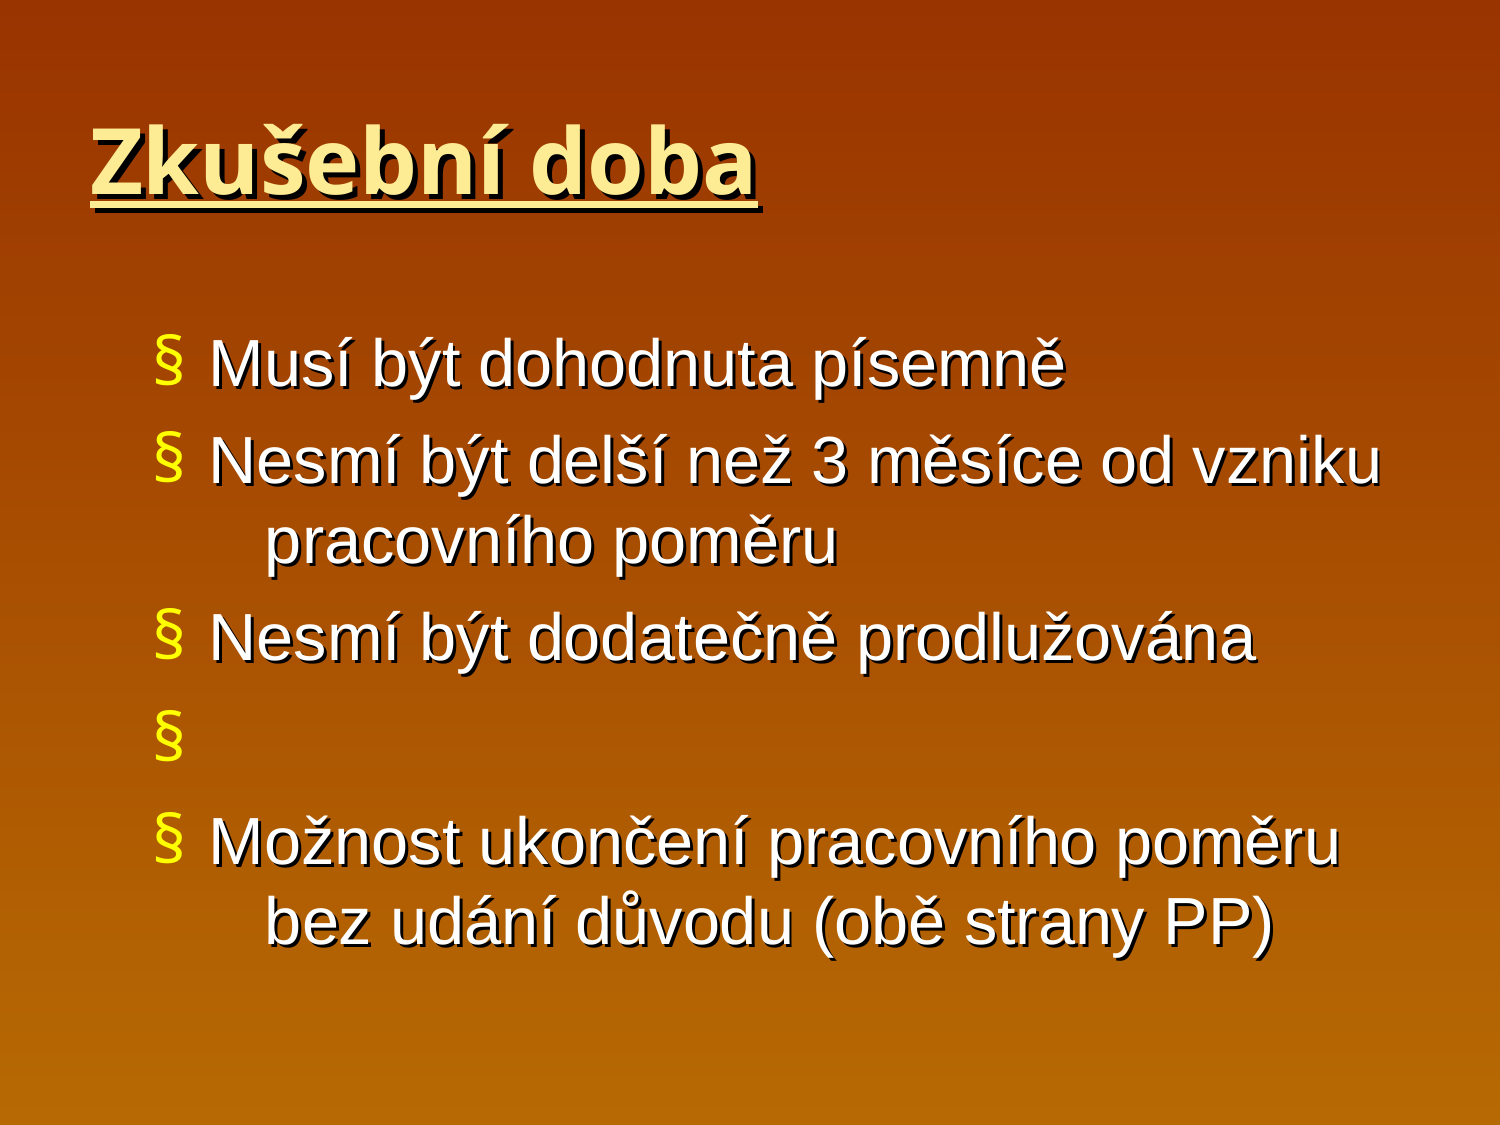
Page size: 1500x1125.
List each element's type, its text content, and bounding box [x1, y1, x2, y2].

title Zkušební doba [75, 40, 1451, 276]
list Musí být dohodnuta písemně Nesmí být delší než 3 měsíce od vzniku pracovního poměru Nesmí být dodatečně prodlužována Možnost ukončení pracovního poměru bez udání důvodu (obě strany PP) [137, 312, 1452, 1001]
